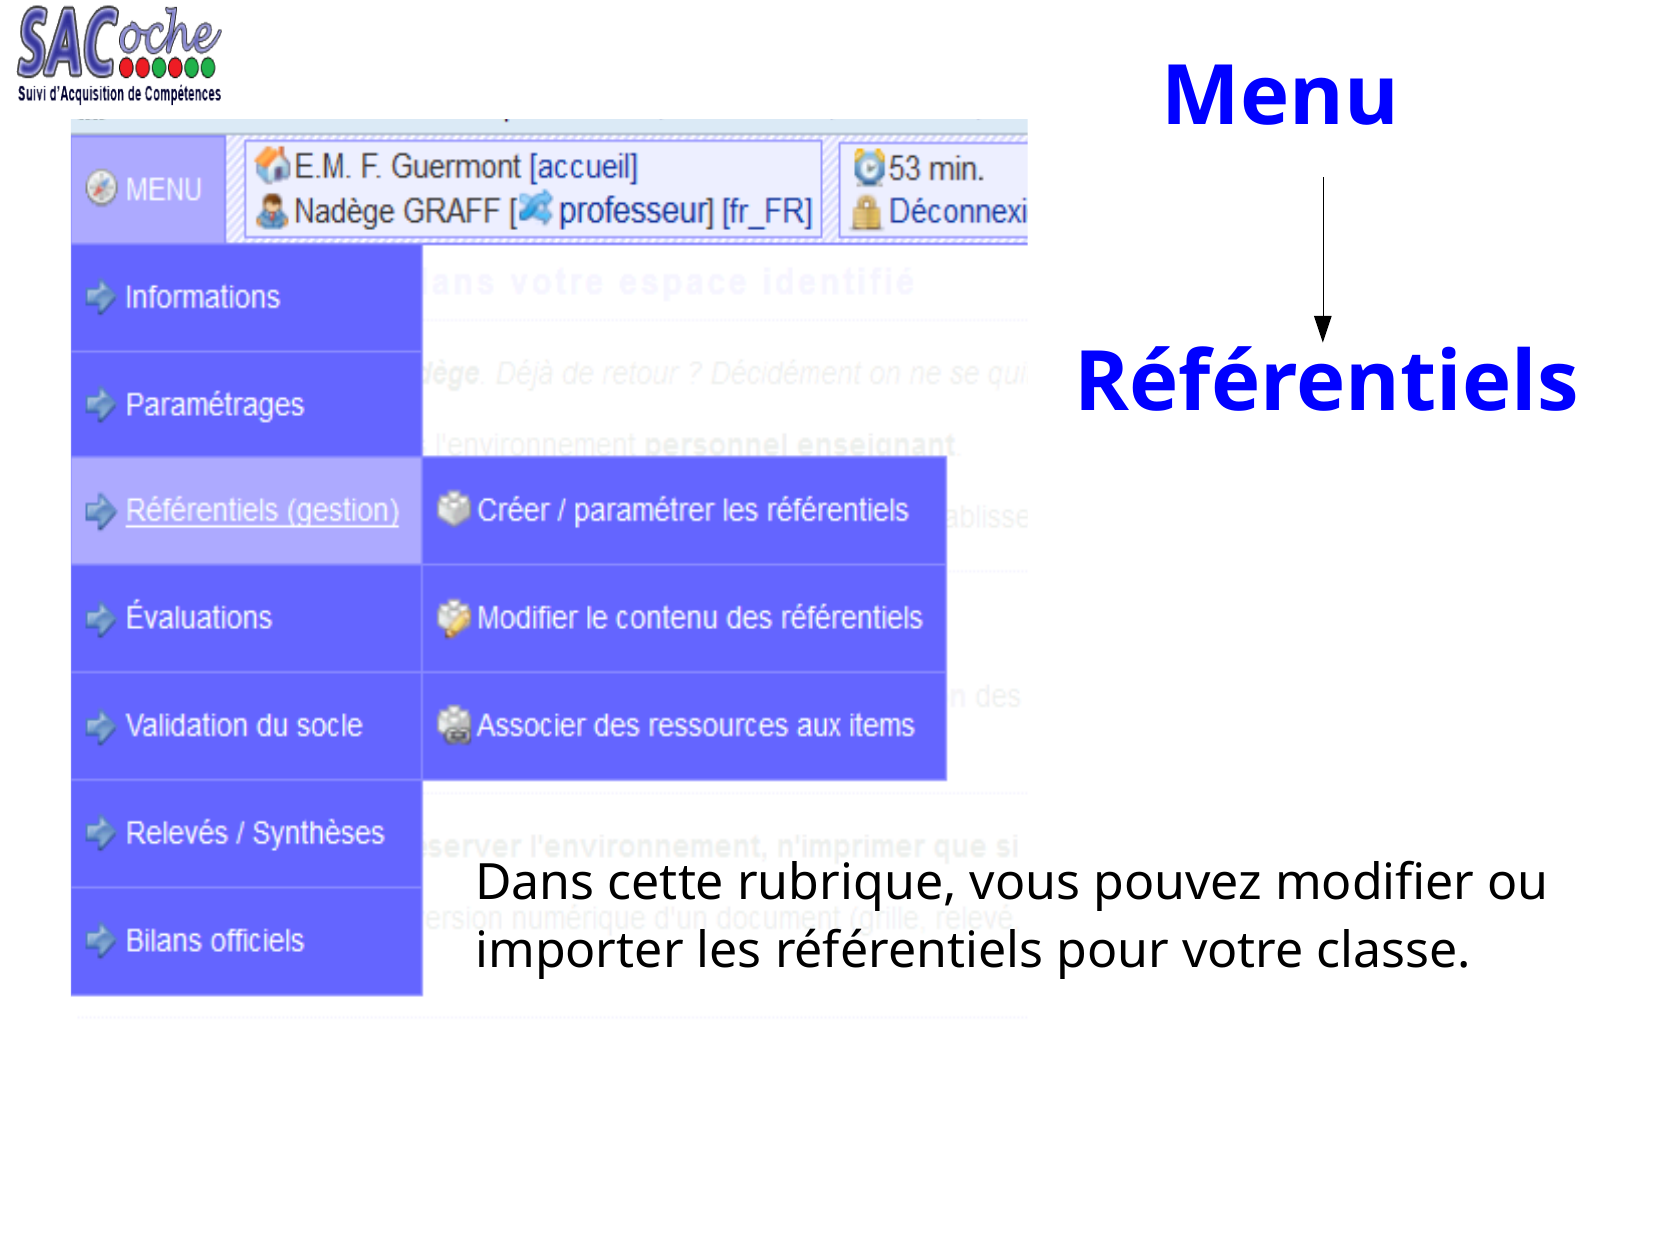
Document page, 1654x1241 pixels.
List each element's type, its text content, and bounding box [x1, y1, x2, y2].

picture [13, 1, 225, 107]
picture [70, 119, 1028, 1063]
text_box Menu Référentiels [1003, 35, 1654, 443]
text_box Dans cette rubrique, vous pouvez modifier ou importer les référentiels pour votre classe. [460, 838, 1607, 1136]
